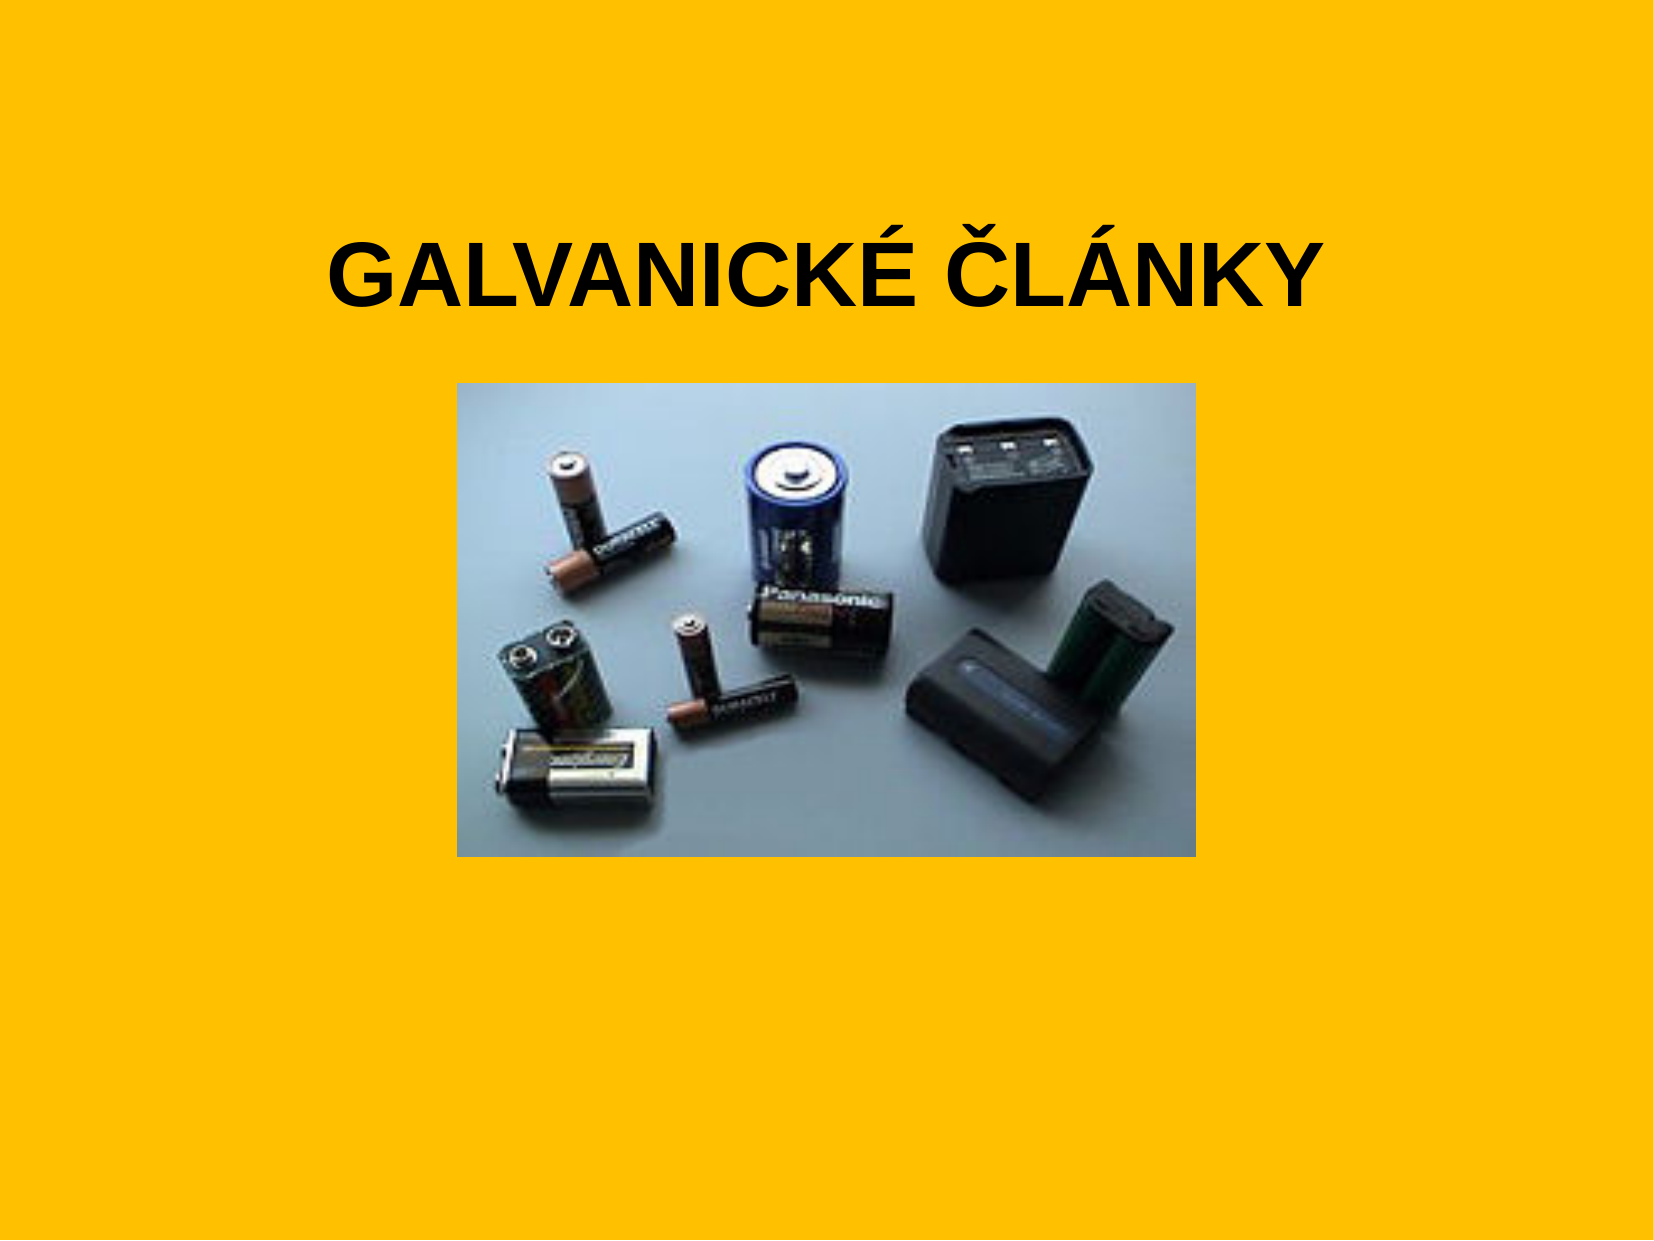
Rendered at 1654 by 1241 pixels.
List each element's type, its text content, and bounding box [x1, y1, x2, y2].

subtitle GALVANICKÉ ČLÁNKY [82, 214, 1571, 325]
picture [457, 383, 1196, 857]
